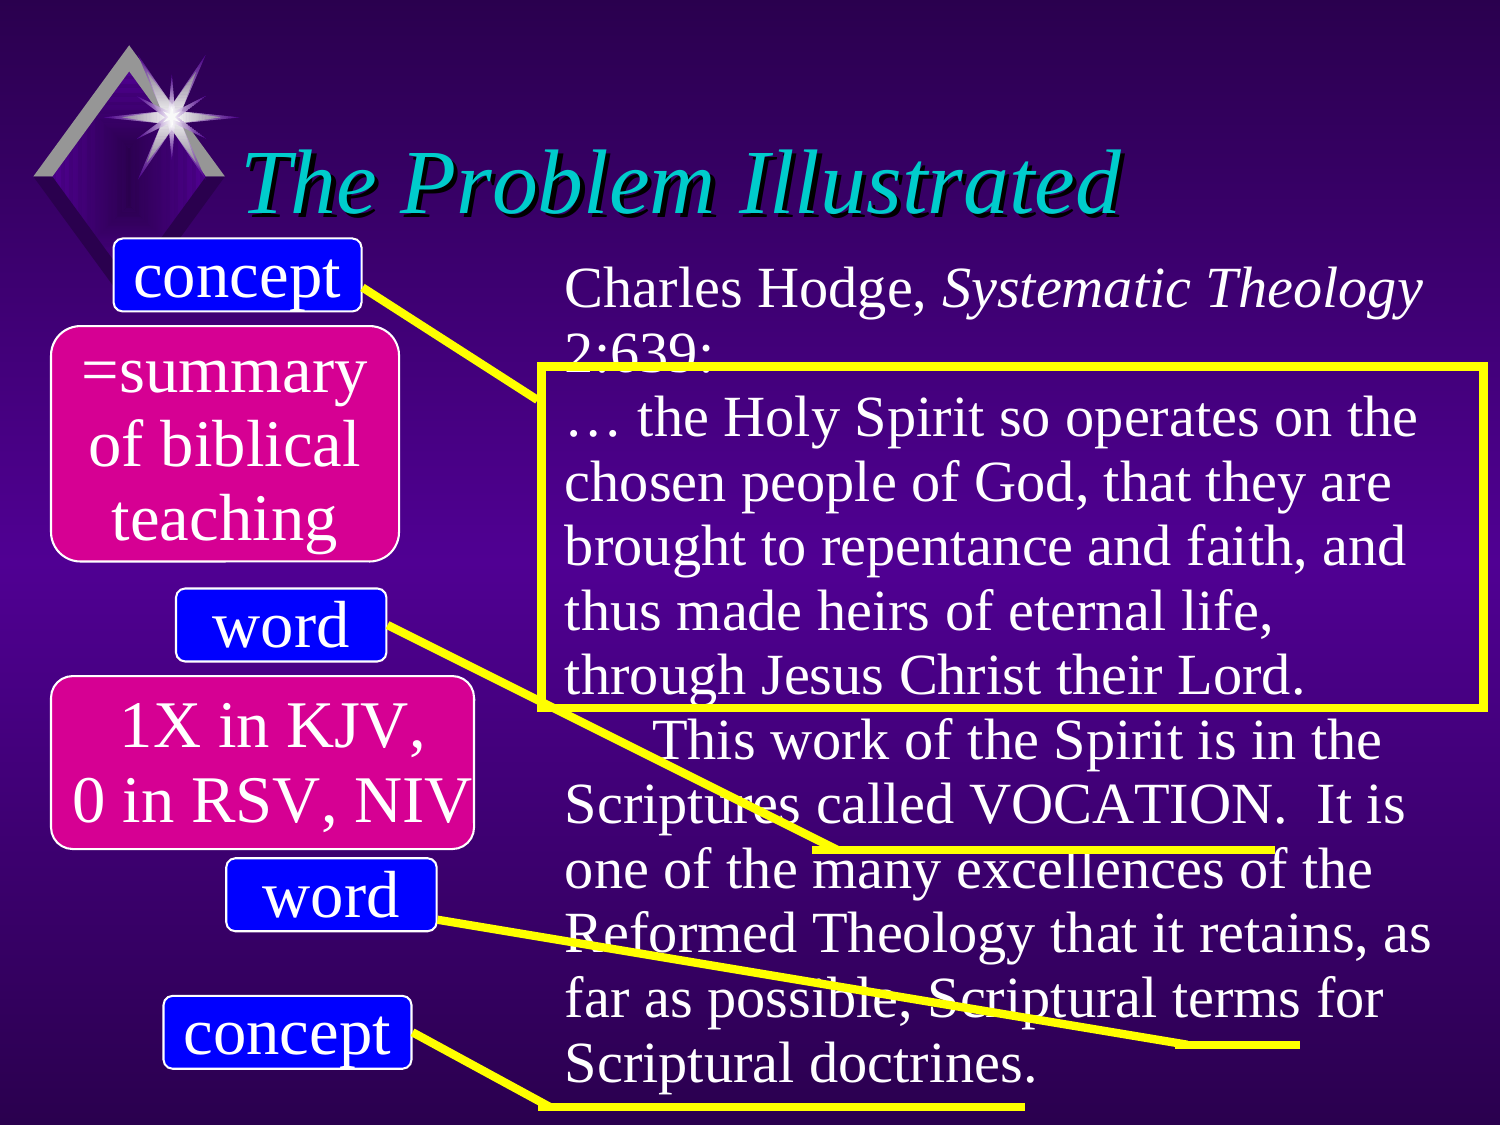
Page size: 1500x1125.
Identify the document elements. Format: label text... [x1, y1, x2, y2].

title The Problem Illustrated [224, 78, 1388, 288]
text_box 1X in KJV, 0 in RSV, NIV [51, 676, 475, 850]
text_box =summary of biblical teaching [51, 326, 400, 562]
text_box word [226, 858, 437, 932]
text_box concept [163, 995, 412, 1069]
text_box word [175, 588, 387, 662]
text_box Charles Hodge, Systematic Theology 2:639: … the Holy Spirit so operates on the chosen people of God, that they are brought to repentance and faith, and thus made heirs of eternal life, through Jesus Christ their Lord. This work of the Spirit is in the Scriptures called VOCATION. It is one of the many excellences of the Reformed Theology that it retains, as far as possible, Scriptural terms for Scriptural doctrines. [549, 247, 1476, 362]
text_box concept [113, 238, 362, 312]
text_box Charles Hodge, Systematic Theology 2:639: … the Holy Spirit so operates on the chosen people of God, that they are brought to repentance and faith, and thus made heirs of eternal life, through Jesus Christ their Lord. This work of the Spirit is in the Scriptures called VOCATION. It is one of the many excellences of the Reformed Theology that it retains, as far as possible, Scriptural terms for Scriptural doctrines. [549, 712, 1476, 1103]
text_box Charles Hodge, Systematic Theology 2:639: … the Holy Spirit so operates on the chosen people of God, that they are brought to repentance and faith, and thus made heirs of eternal life, through Jesus Christ their Lord. This work of the Spirit is in the Scriptures called VOCATION. It is one of the many excellences of the Reformed Theology that it retains, as far as possible, Scriptural terms for Scriptural doctrines. [549, 371, 1476, 704]
